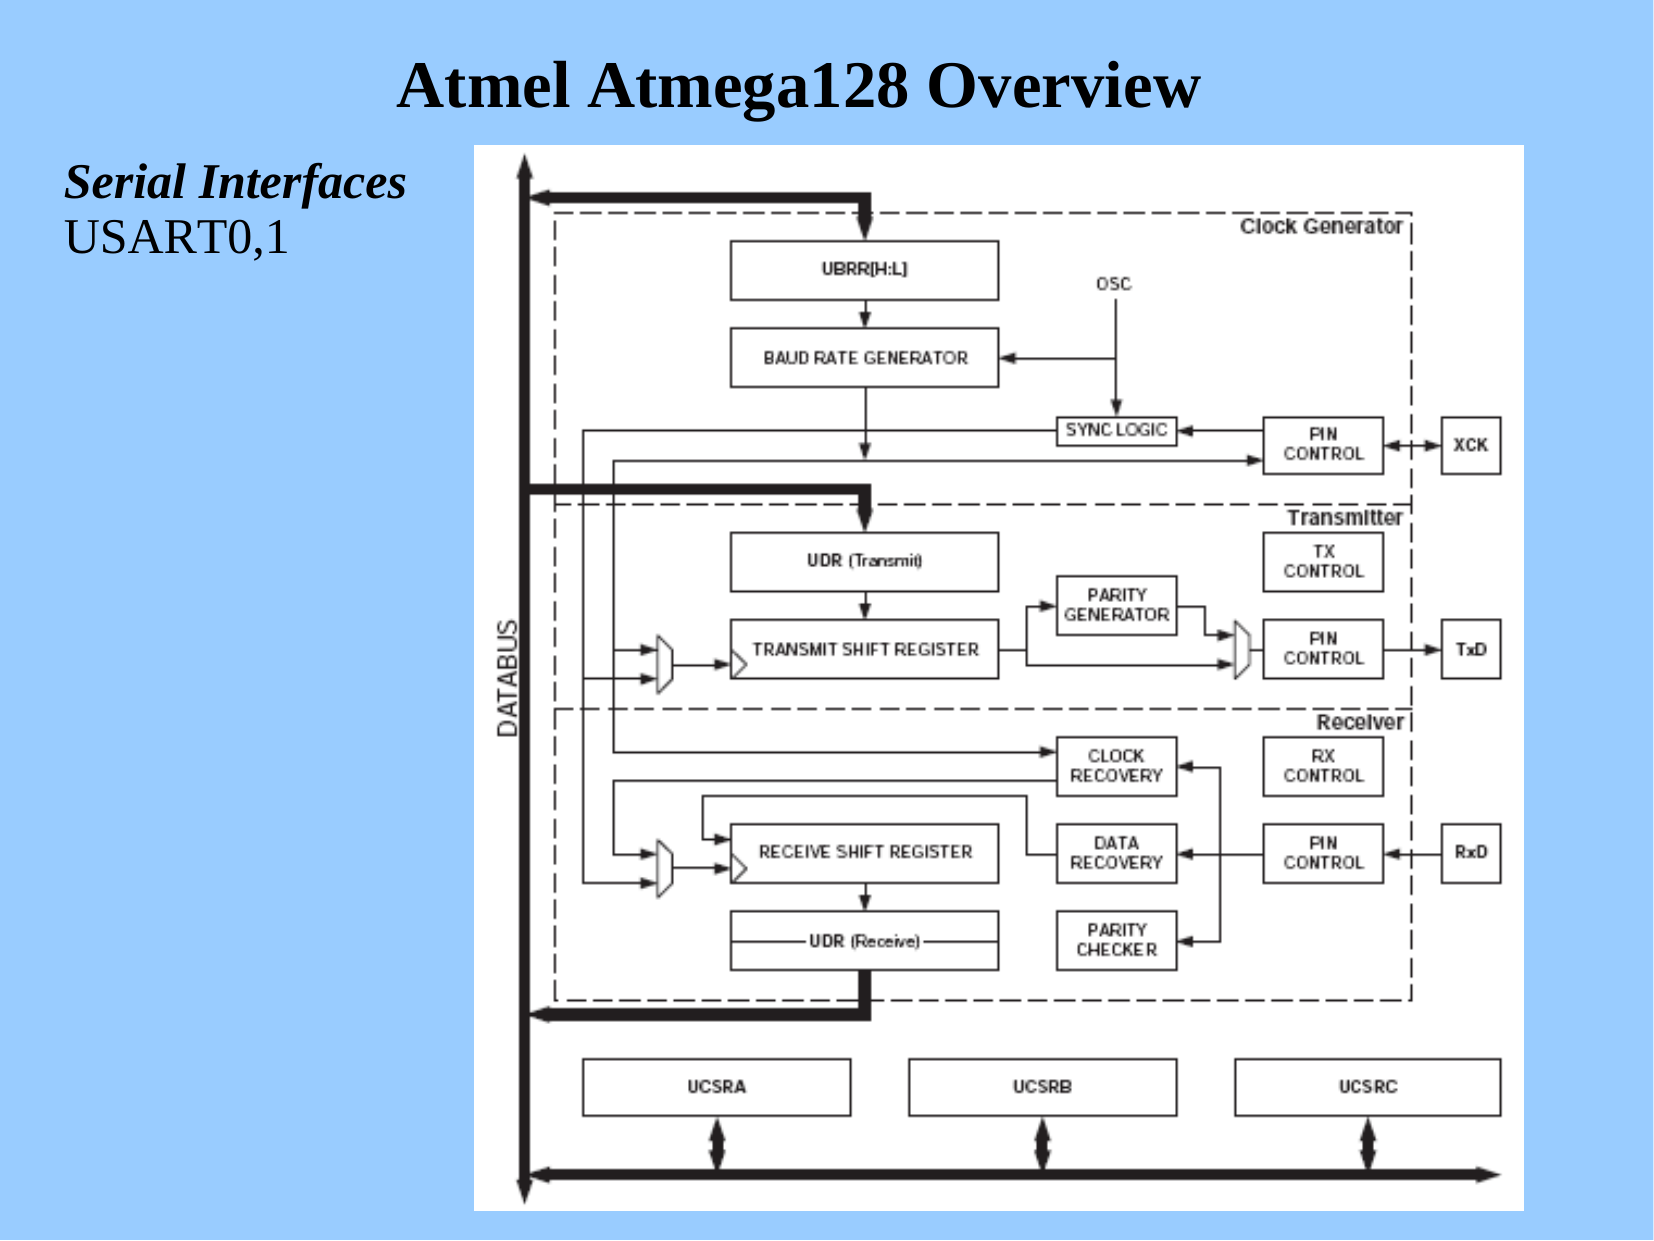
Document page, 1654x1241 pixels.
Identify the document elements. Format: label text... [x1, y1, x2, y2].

picture [474, 145, 1524, 1211]
text_box Atmel Atmega128 Overview [318, 48, 1281, 123]
text_box Serial Interfaces USART0,1 [64, 153, 1606, 1241]
